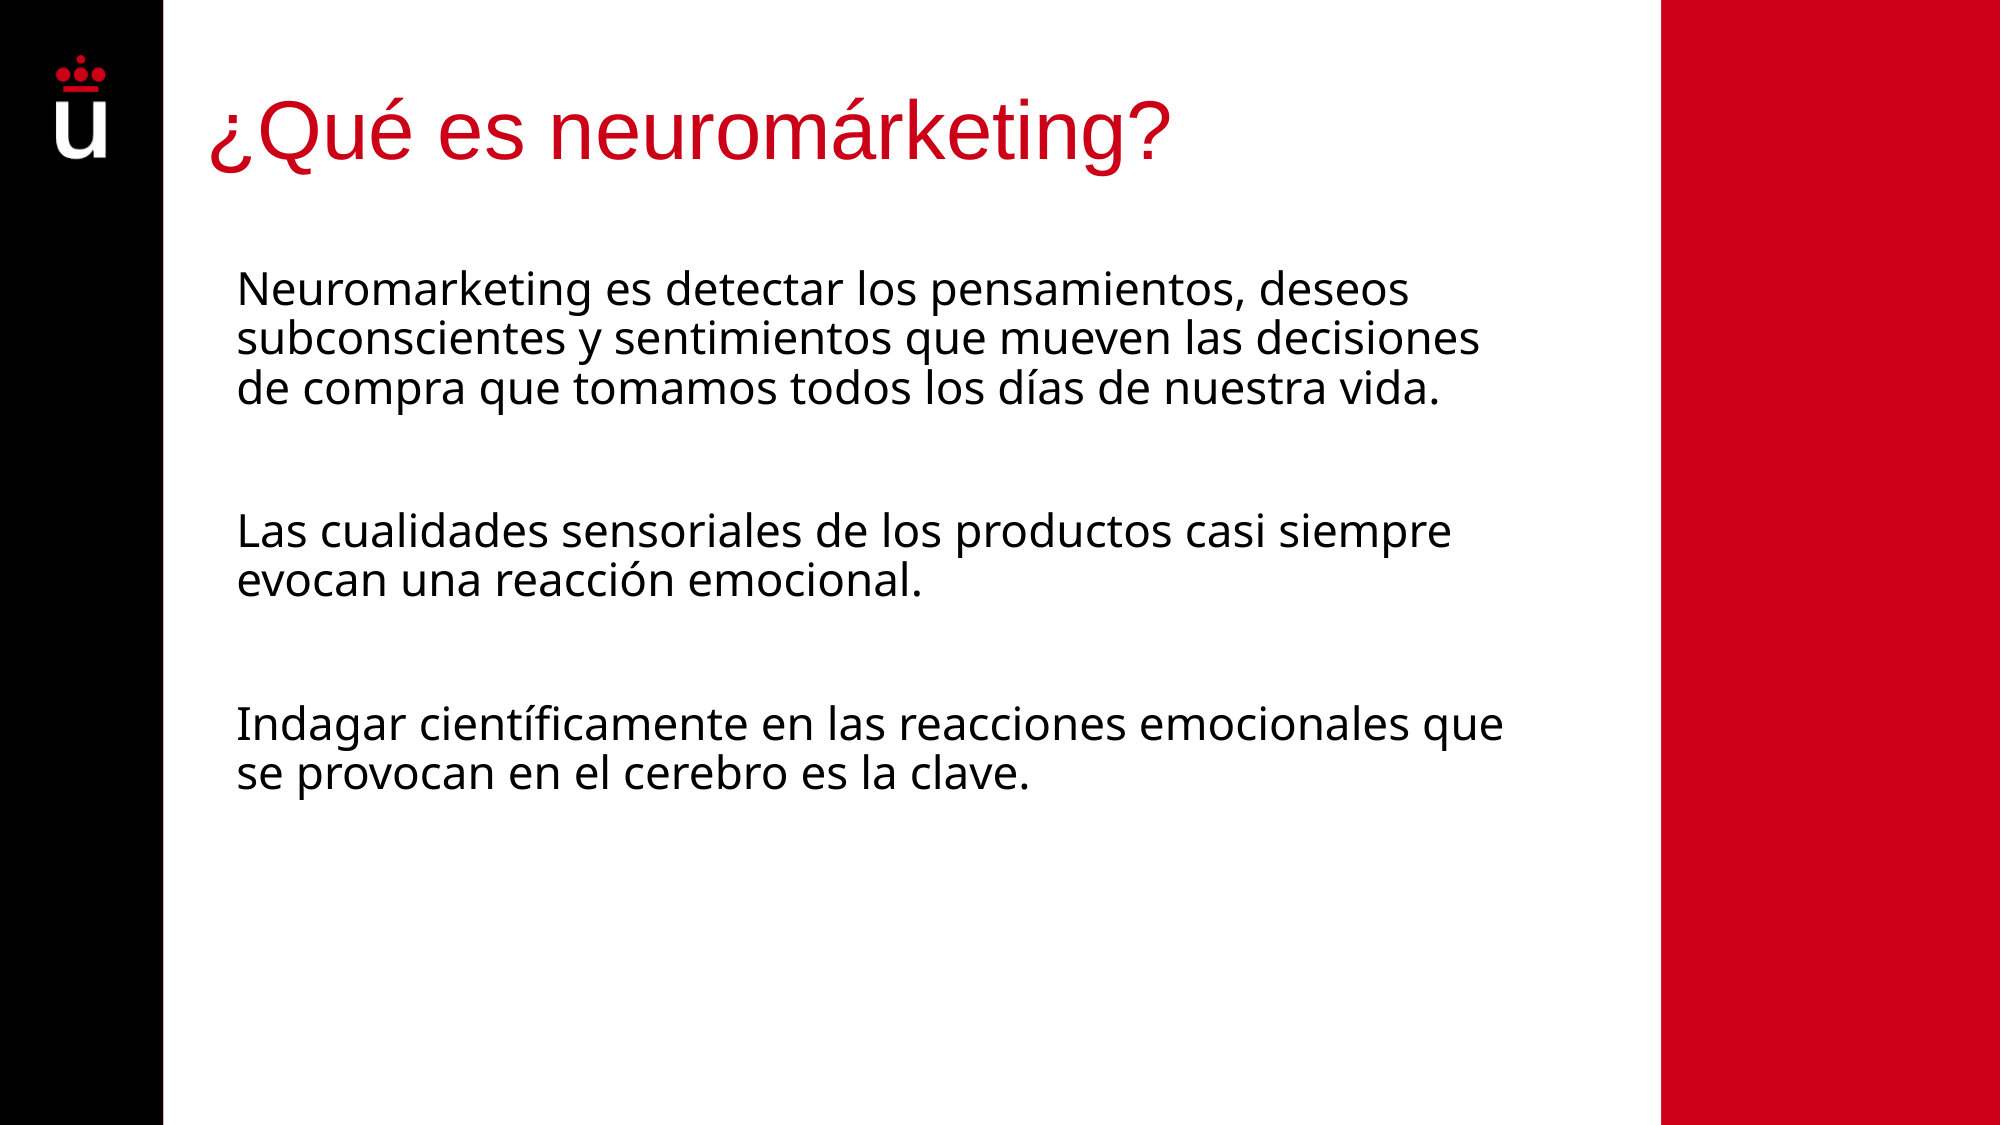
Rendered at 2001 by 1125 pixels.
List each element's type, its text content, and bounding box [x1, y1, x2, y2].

list Neuromarketing es detectar los pensamientos, deseos subconscientes y sentimientos que mueven las decisiones de compra que tomamos todos los días de nuestra vida. Las cualidades sensoriales de los productos casi siempre evocan una reacción emocional. Indagar científicamente en las reacciones emocionales que se provocan en el cerebro es la clave. [236, 296, 1527, 886]
picture [55, 55, 117, 165]
list ¿Qué es neuromárketing? [206, 234, 1595, 296]
